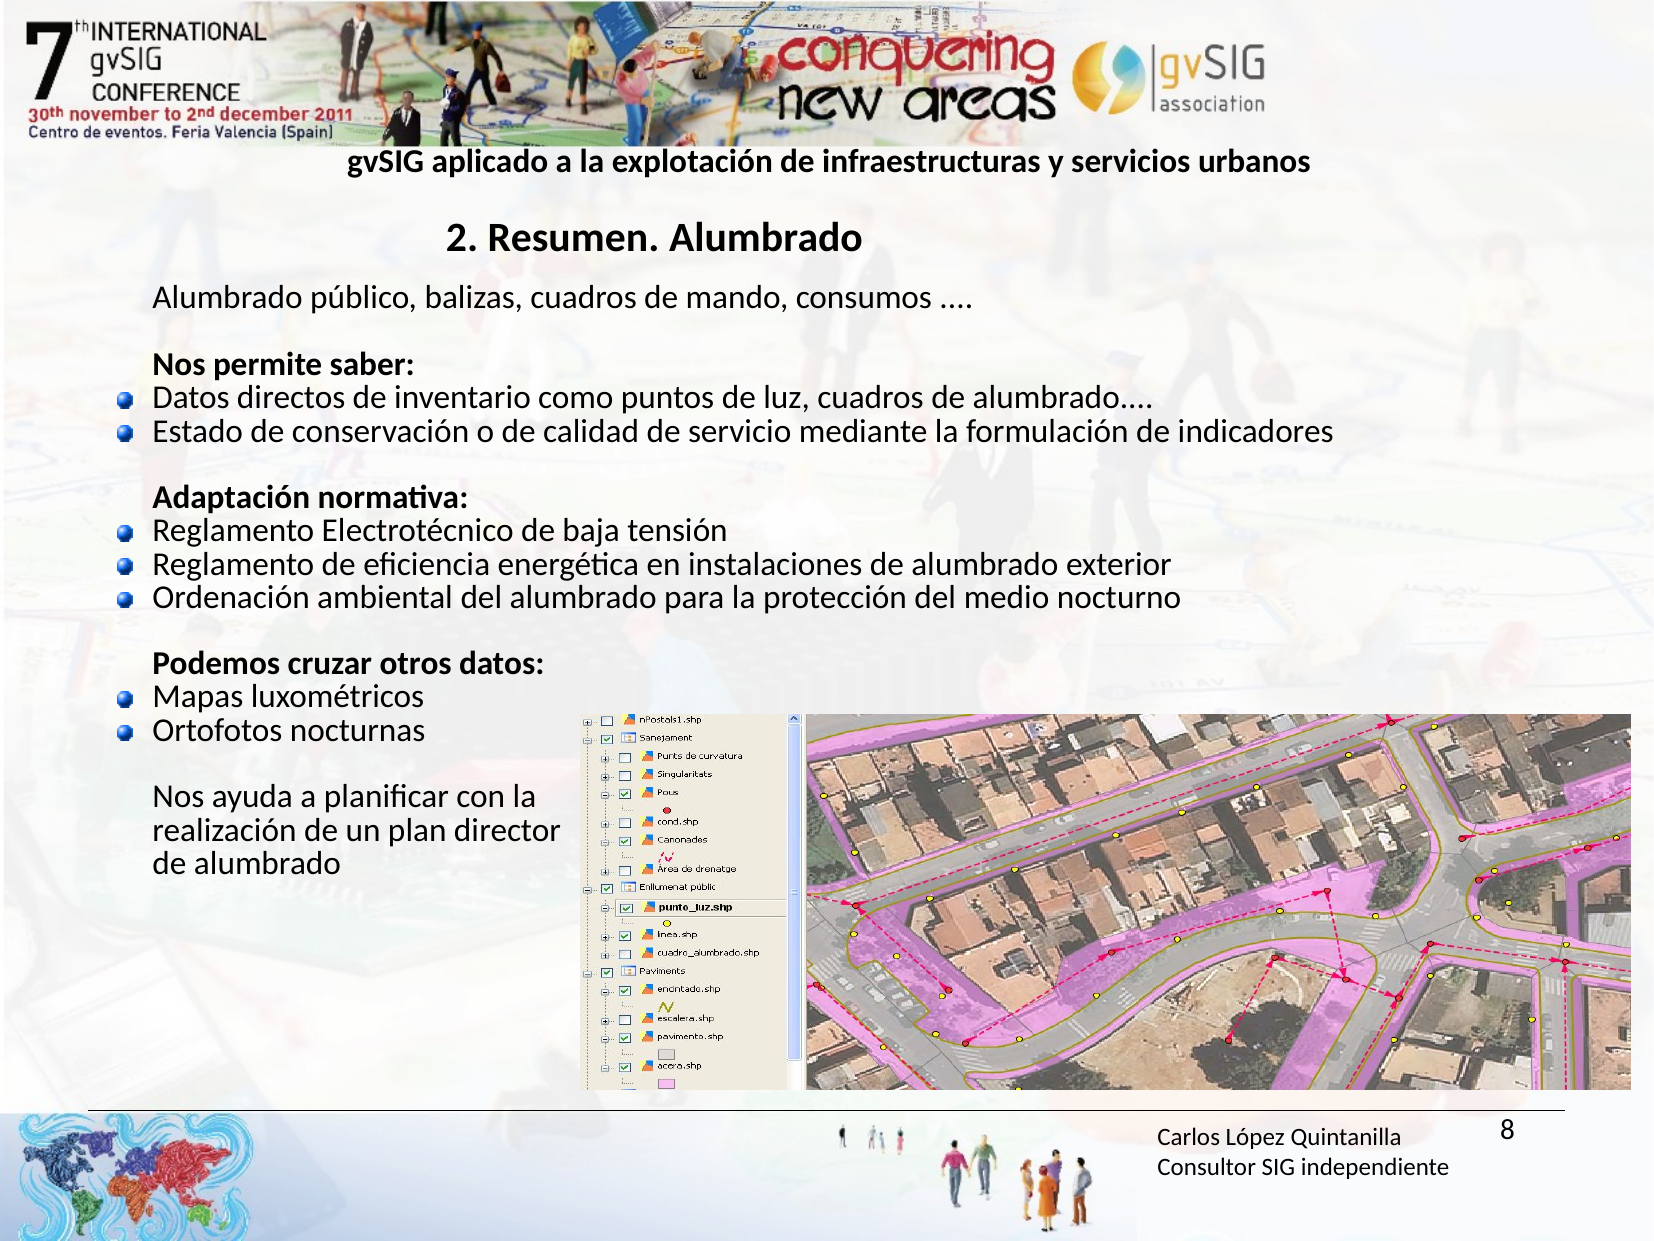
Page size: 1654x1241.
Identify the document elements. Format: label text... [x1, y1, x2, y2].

text_box 2. Resumen. Alumbrado [431, 212, 1111, 276]
title gvSIG aplicado a la explotación de infraestructuras y servicios urbanos [76, 131, 1583, 187]
text_box Alumbrado público, balizas, cuadros de mando, consumos .... Nos permite saber: Datos directos de inventario como puntos de luz, cuadros de alumbrado.... Estado de conservación o de calidad de servicio mediante la formulación de indicadores Adaptación normativa: Reglamento Electrotécnico de baja tensión Reglamento de eficiencia energética en instalaciones de alumbrado exterior Ordenación ambiental del alumbrado para la protección del medio nocturno Podemos cruzar otros datos: Mapas luxométricos Ortofotos nocturnas Nos ayuda a planificar con la realización de un plan director de alumbrado [102, 276, 1351, 1025]
title Carlos López Quintanilla Consultor SIG independiente [1142, 1112, 1527, 1203]
picture [0, 0, 1654, 1241]
text_box <number> [1485, 1110, 1638, 1161]
